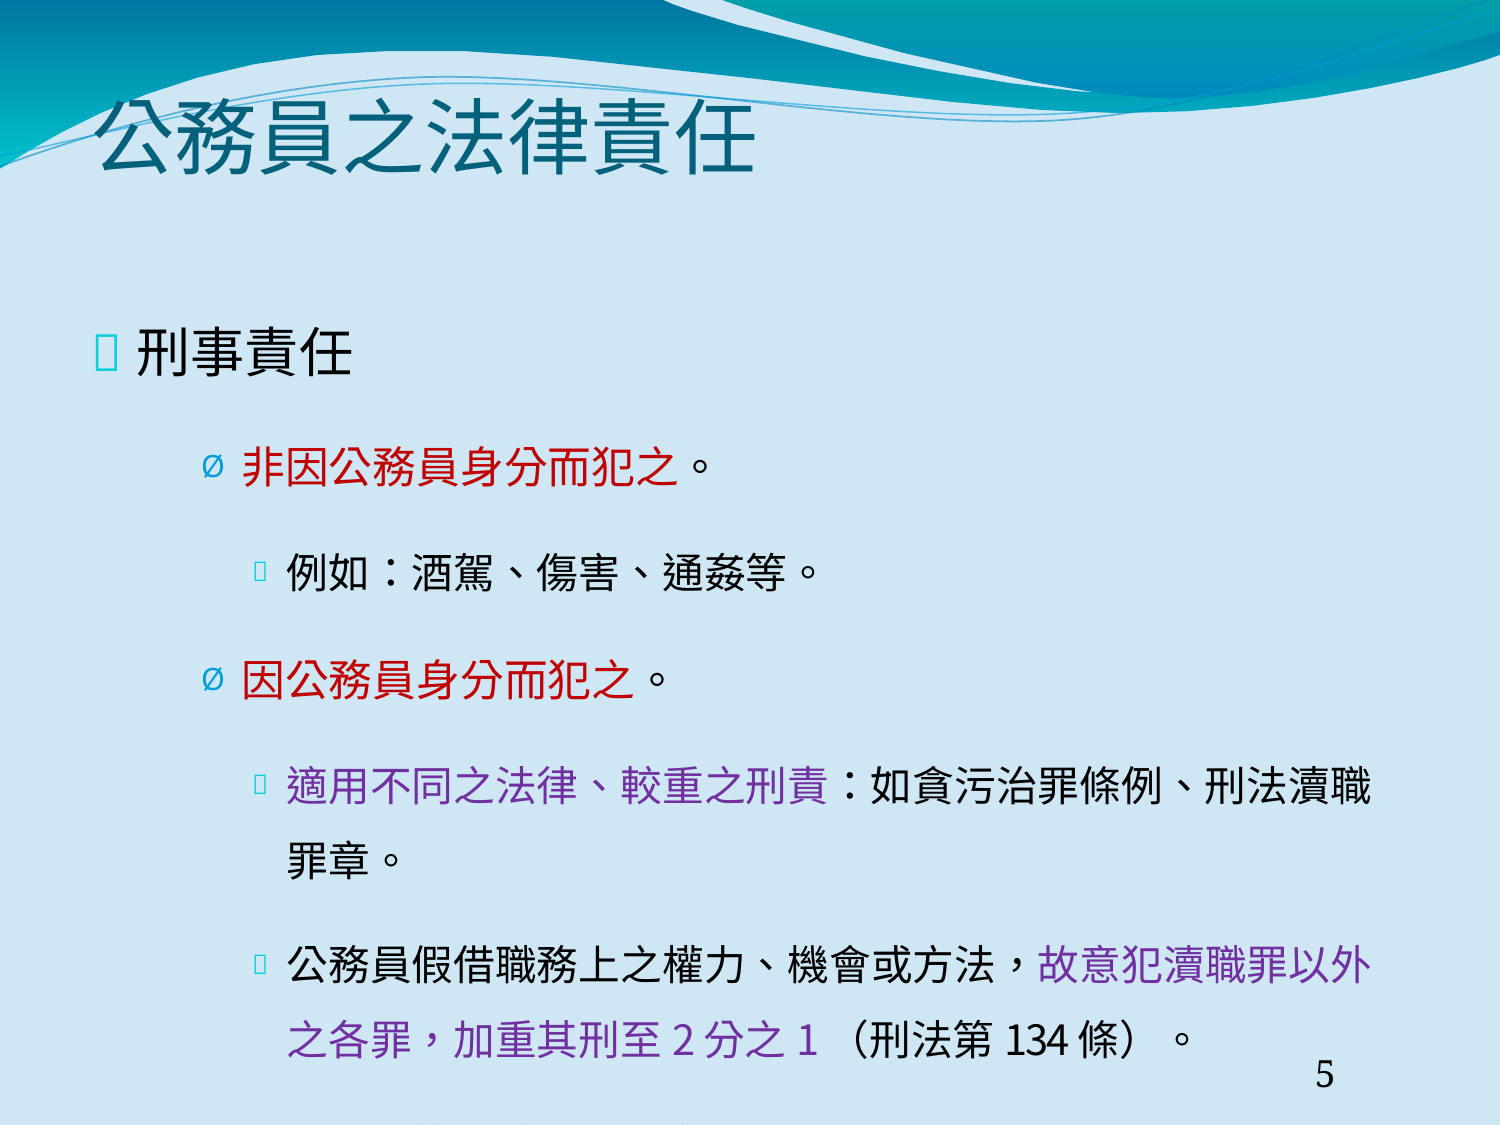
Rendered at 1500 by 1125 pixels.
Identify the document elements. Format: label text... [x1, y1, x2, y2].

title 公務員之法律責任 [76, 78, 1420, 251]
list 刑事責任 非因公務員身分而犯之。 例如：酒駕、傷害、通姦等。 因公務員身分而犯之。 適用不同之法律、較重之刑責：如貪污治罪條例、刑法瀆職罪章。 公務員假借職務上之權力、機會或方法，故意犯瀆職罪以外之各罪，加重其刑至2分之1（刑法第134條）。 公務員執行職務犯傷害罪，屬公訴罪。 [76, 278, 1420, 966]
slide_number <編號> [1299, 1042, 1425, 1103]
